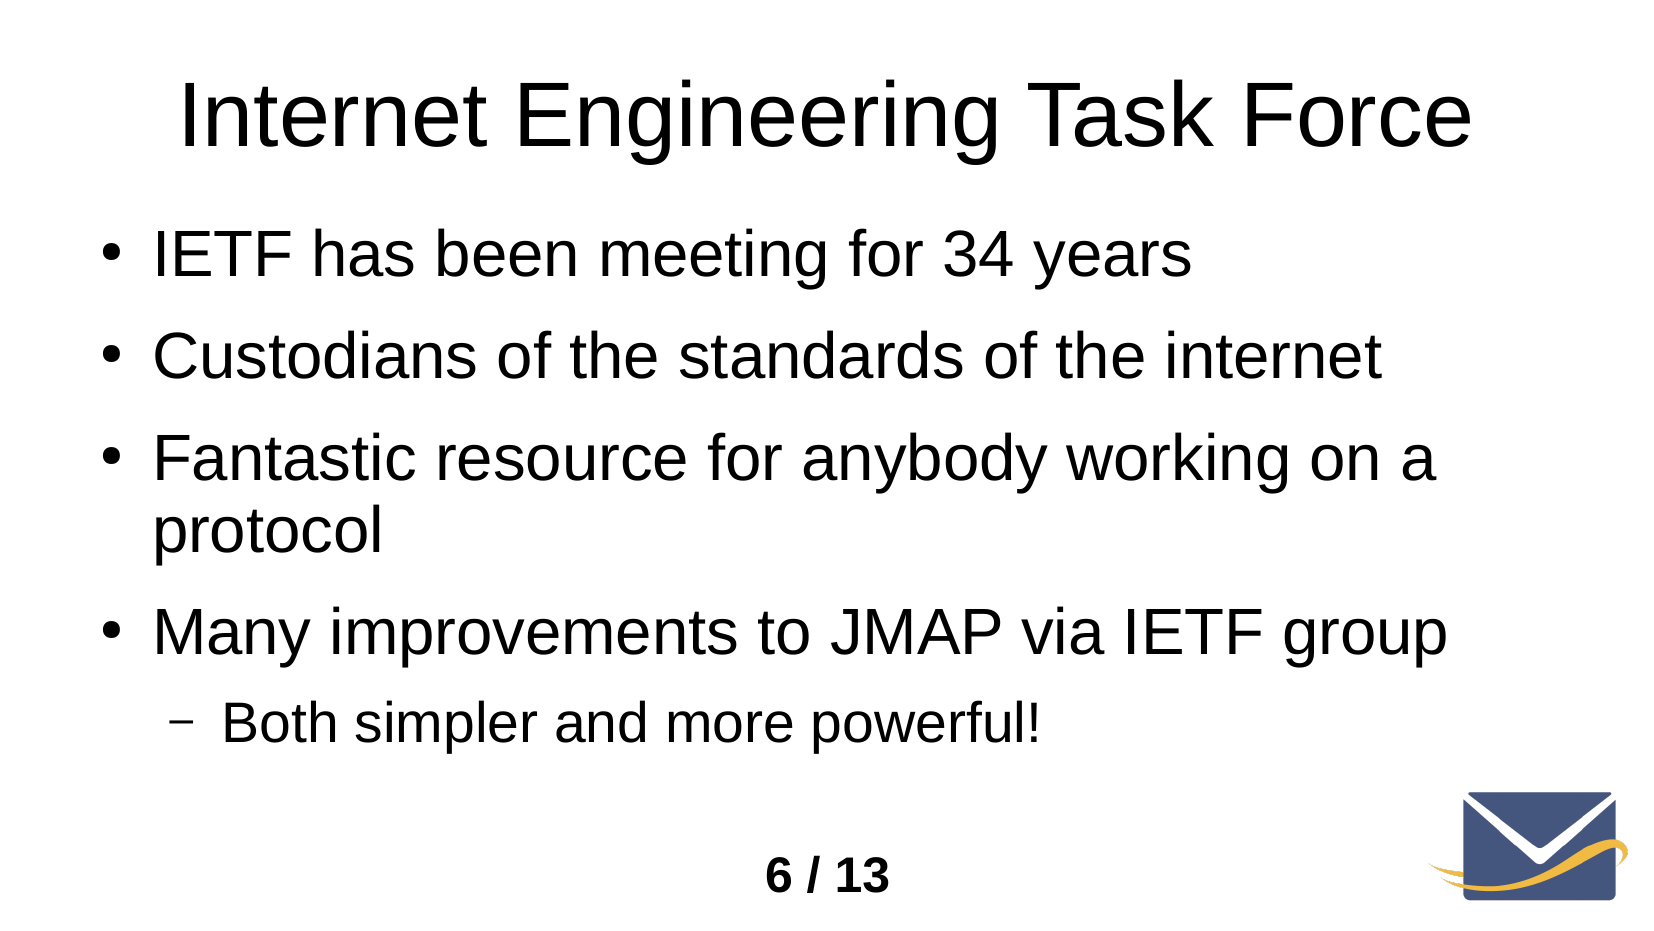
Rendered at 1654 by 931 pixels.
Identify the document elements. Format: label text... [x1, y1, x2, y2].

list IETF has been meeting for 34 years Custodians of the standards of the internet Fantastic resource for anybody working on a protocol Many improvements to JMAP via IETF group Both simpler and more powerful! [82, 217, 1571, 758]
picture [1417, 746, 1654, 931]
title Internet Engineering Task Force [82, 37, 1571, 193]
